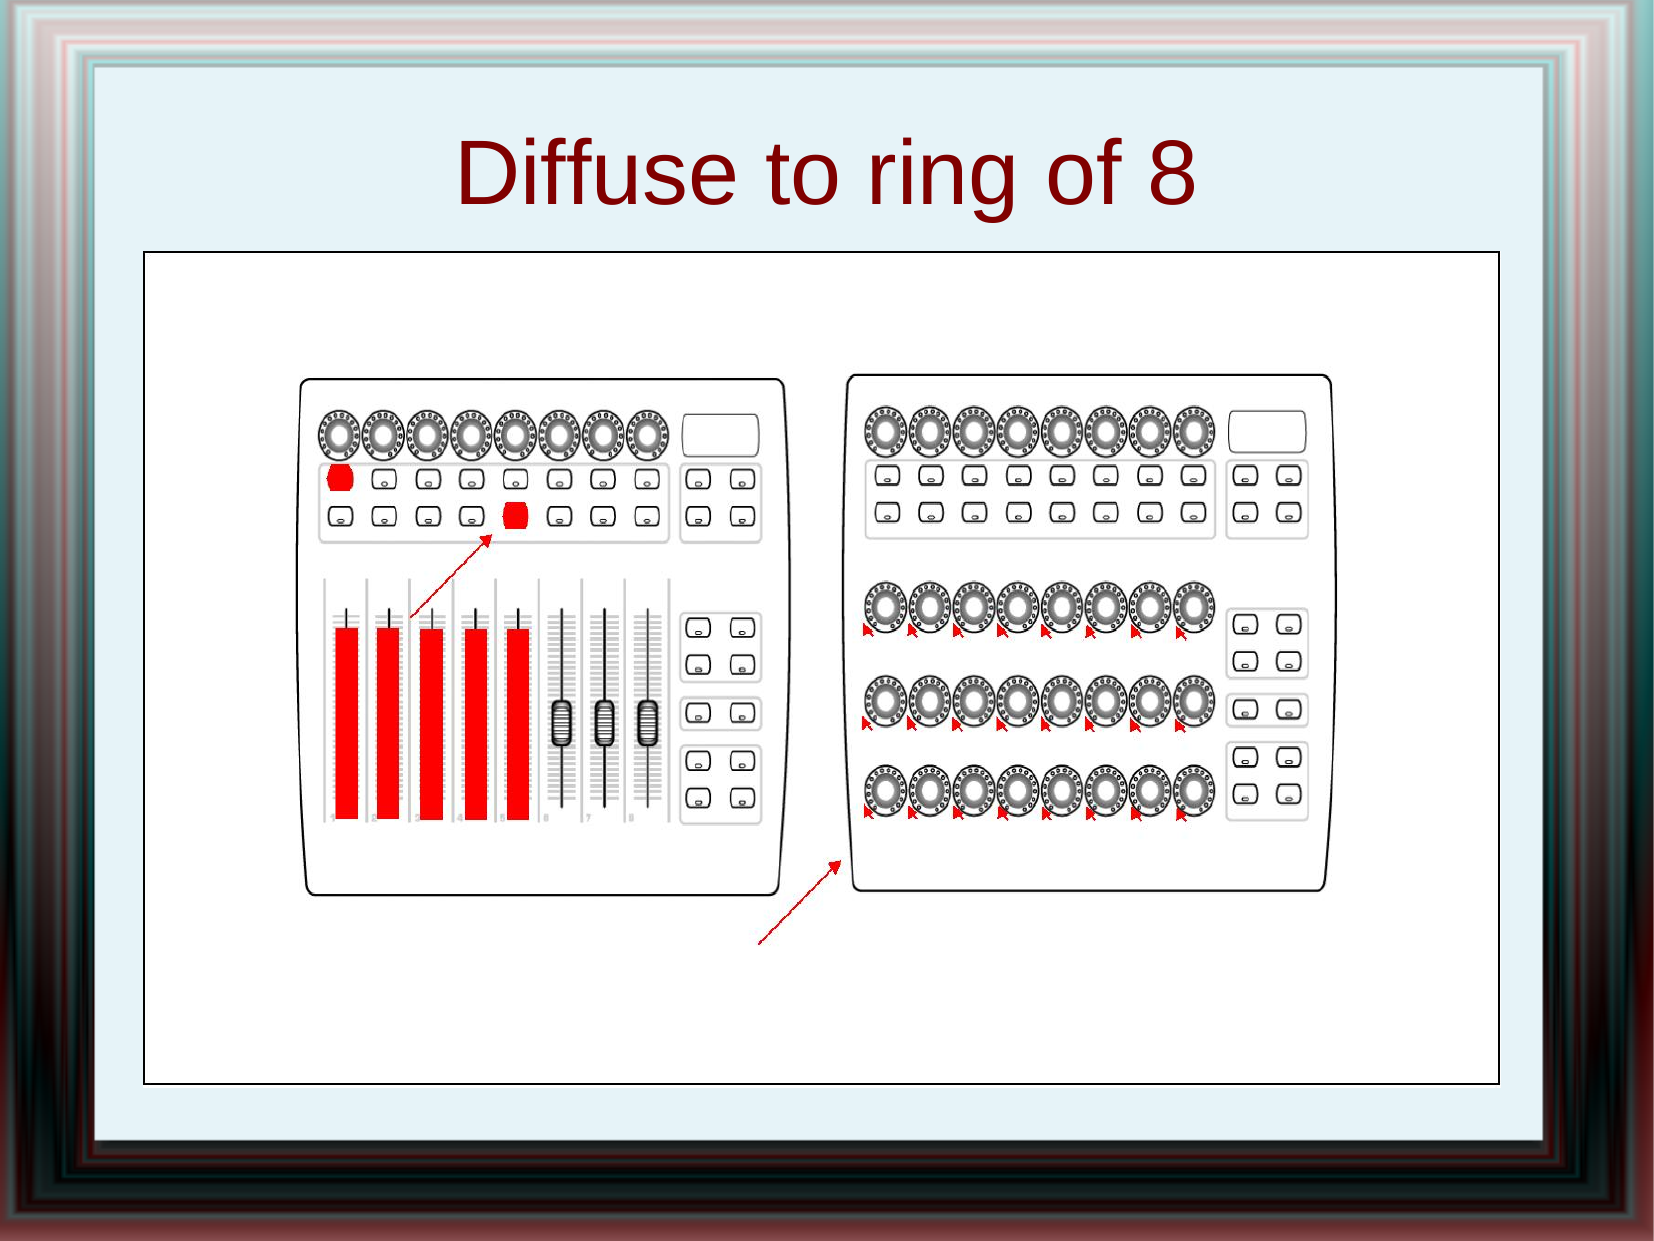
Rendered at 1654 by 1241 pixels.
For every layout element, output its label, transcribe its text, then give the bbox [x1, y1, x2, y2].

title Diffuse to ring of 8 [118, 95, 1536, 250]
picture [0, 0, 1654, 1241]
